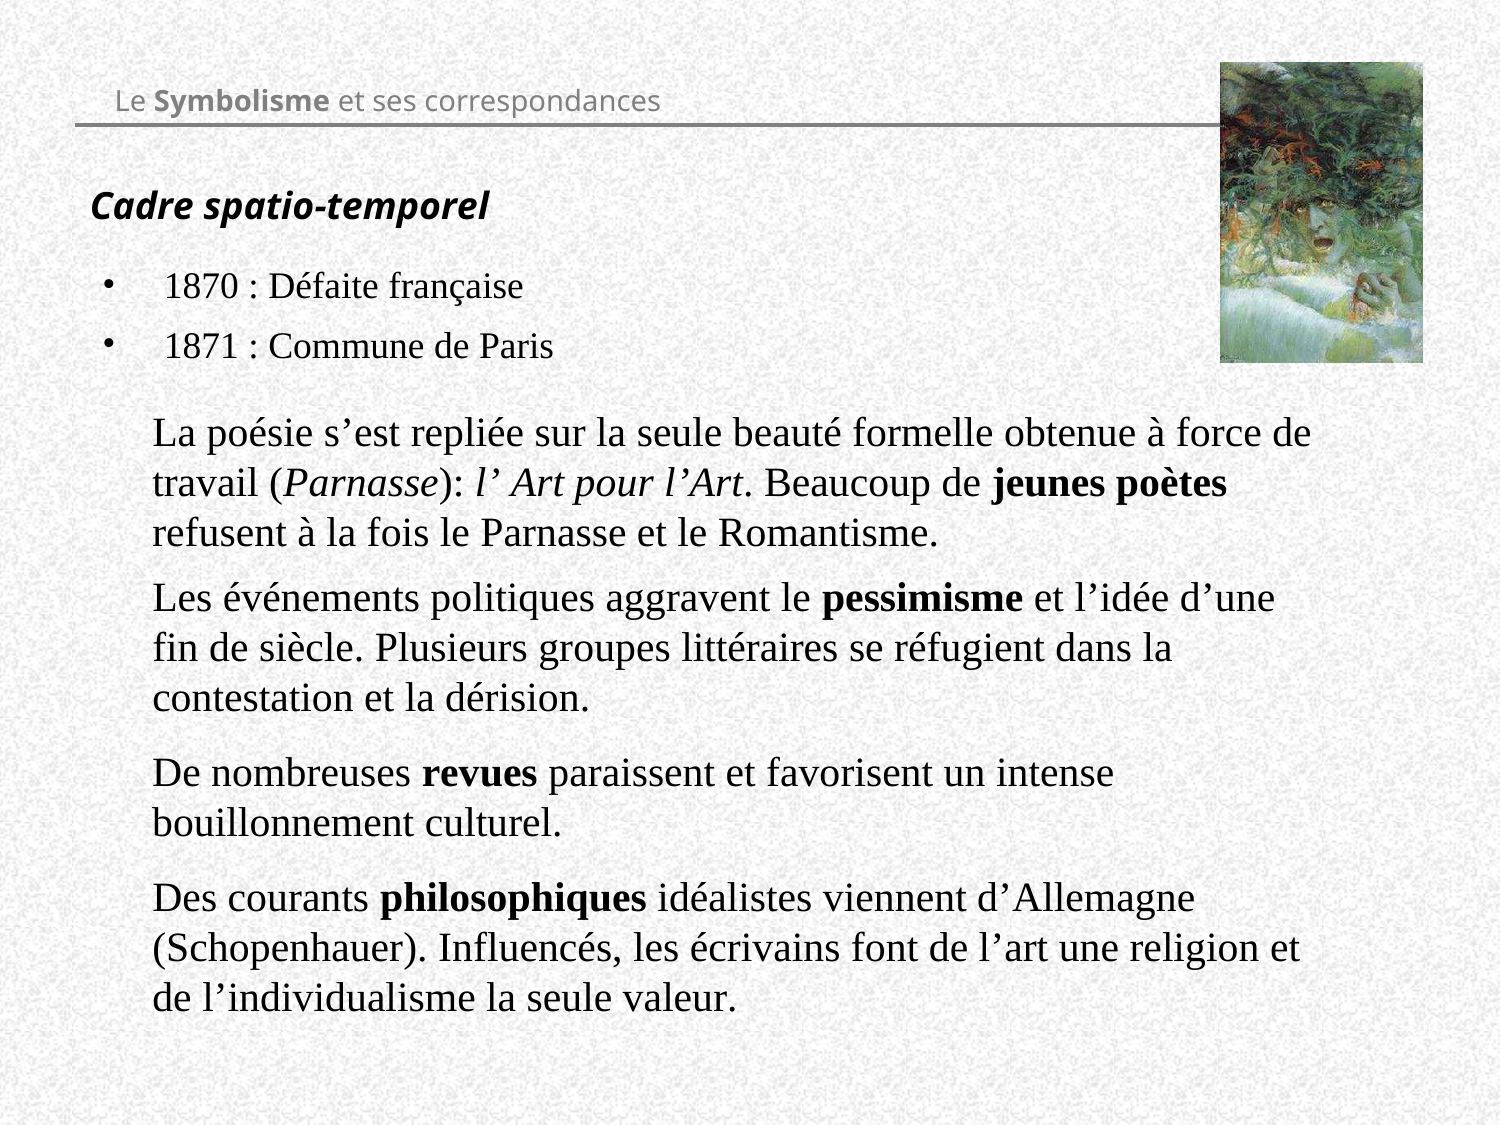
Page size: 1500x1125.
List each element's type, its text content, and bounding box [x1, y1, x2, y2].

text_box Le Symbolisme et ses correspondances [99, 74, 1220, 123]
text_box Cadre spatio-temporel [75, 174, 613, 236]
text_box Des courants philosophiques idéalistes viennent d’Allemagne (Schopenhauer). Influencés, les écrivains font de l’art une religion et de l’individualisme la seule valeur. [137, 862, 1351, 1028]
text_box 1870 : Défaite française 1871 : Commune de Paris [87, 262, 700, 374]
text_box Les événements politiques aggravent le pessimisme et l’idée d’une fin de siècle. Plusieurs groupes littéraires se réfugient dans la contestation et la dérision. [137, 562, 1338, 728]
text_box La poésie s’est repliée sur la seule beauté formelle obtenue à force de travail (Parnasse): l’ Art pour l’Art. Beaucoup de jeunes poètes refusent à la fois le Parnasse et le Romantisme. [137, 397, 1363, 563]
text_box De nombreuses revues paraissent et favorisent un intense bouillonnement culturel. [137, 737, 1313, 853]
picture [0, 0, 1500, 1125]
